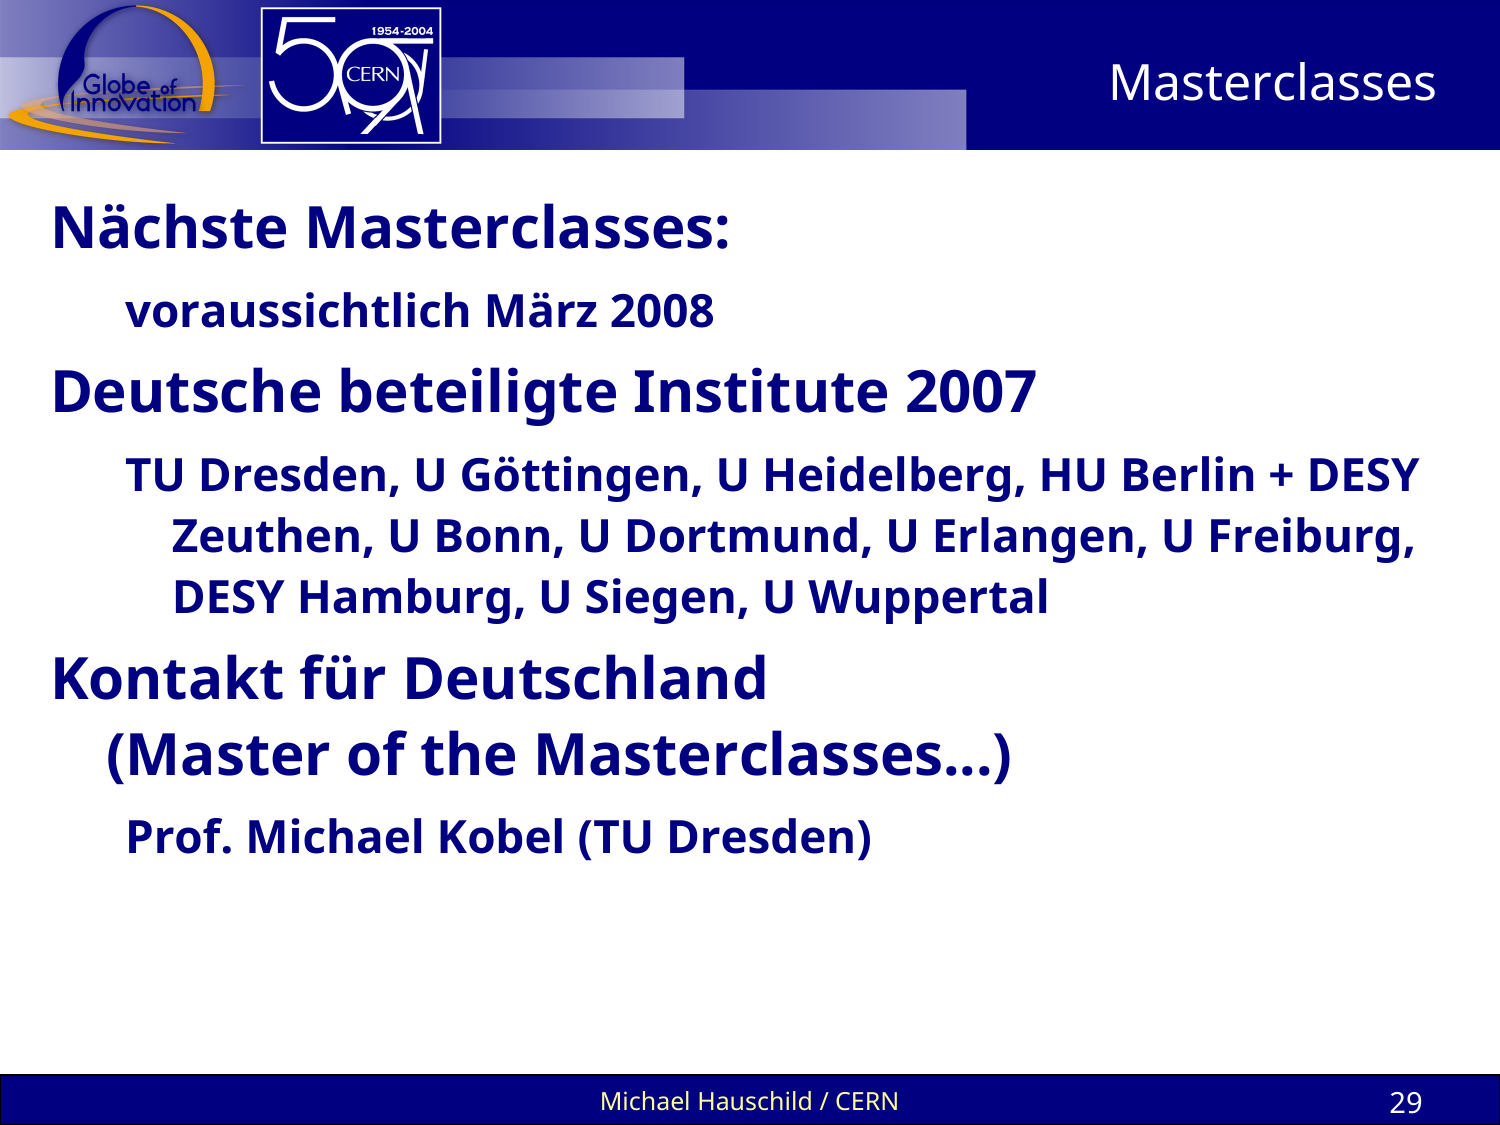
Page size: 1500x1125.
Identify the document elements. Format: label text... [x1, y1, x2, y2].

picture [0, 0, 1500, 150]
list Nächste Masterclasses: voraussichtlich März 2008 Deutsche beteiligte Institute 2007 TU Dresden, U Göttingen, U Heidelberg, HU Berlin + DESY Zeuthen, U Bonn, U Dortmund, U Erlangen, U Freiburg, DESY Hamburg, U Siegen, U Wuppertal Kontakt für Deutschland (Master of the Masterclasses...) Prof. Michael Kobel (TU Dresden) [50, 187, 1438, 1038]
title Masterclasses [450, 37, 1438, 126]
